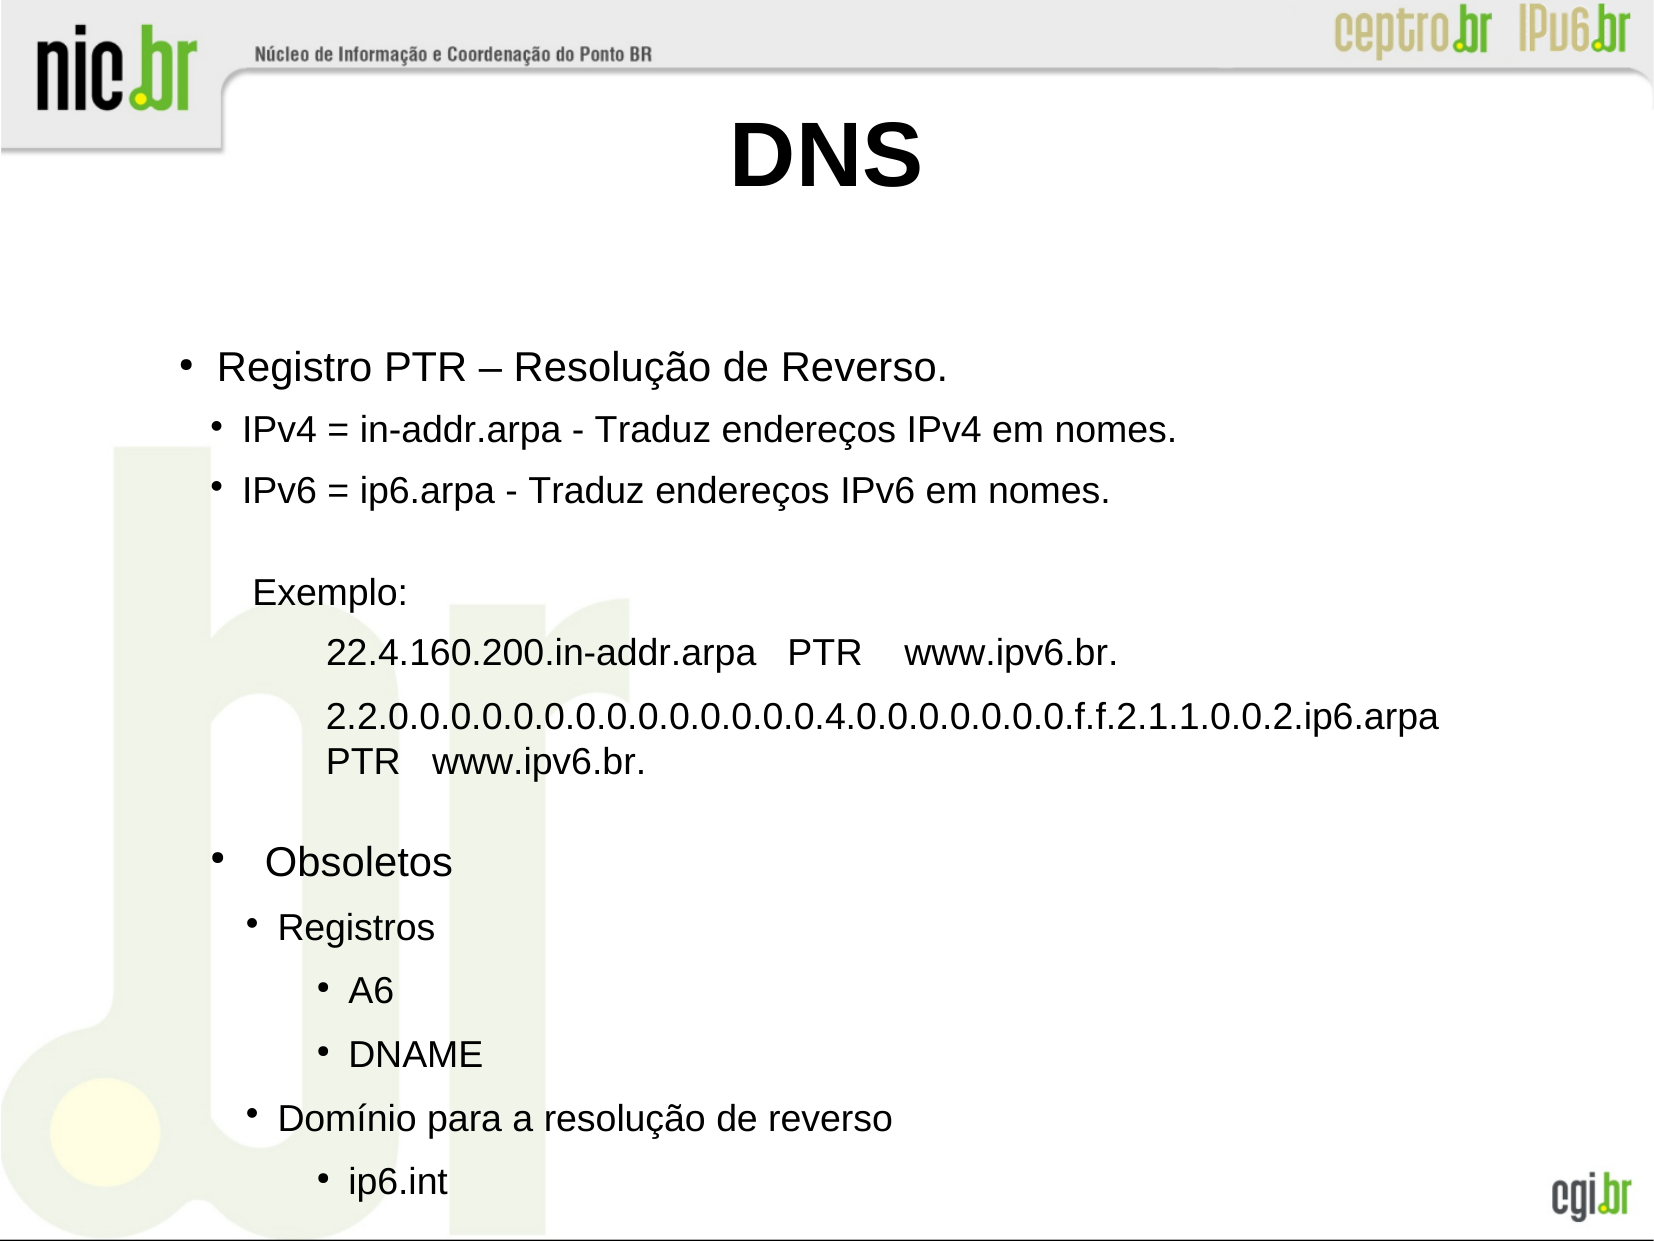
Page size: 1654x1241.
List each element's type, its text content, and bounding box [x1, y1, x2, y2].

picture [0, 0, 1654, 1241]
text_box DNS [88, 97, 1565, 215]
text_box Registro PTR – Resolução de Reverso. IPv4 = in-addr.arpa - Traduz endereços IPv4 em nomes. IPv6 = ip6.arpa - Traduz endereços IPv6 em nomes. Exemplo: 22.4.160.200.in-addr.arpa PTR www.ipv6.br. 2.2.0.0.0.0.0.0.0.0.0.0.0.0.0.0.4.0.0.0.0.0.0.0.f.f.2.1.1.0.0.2.ip6.arpa PTR www.ipv6.br. Obsoletos Registros A6 DNAME Domínio para a resolução de reverso ip6.int [164, 336, 1490, 975]
